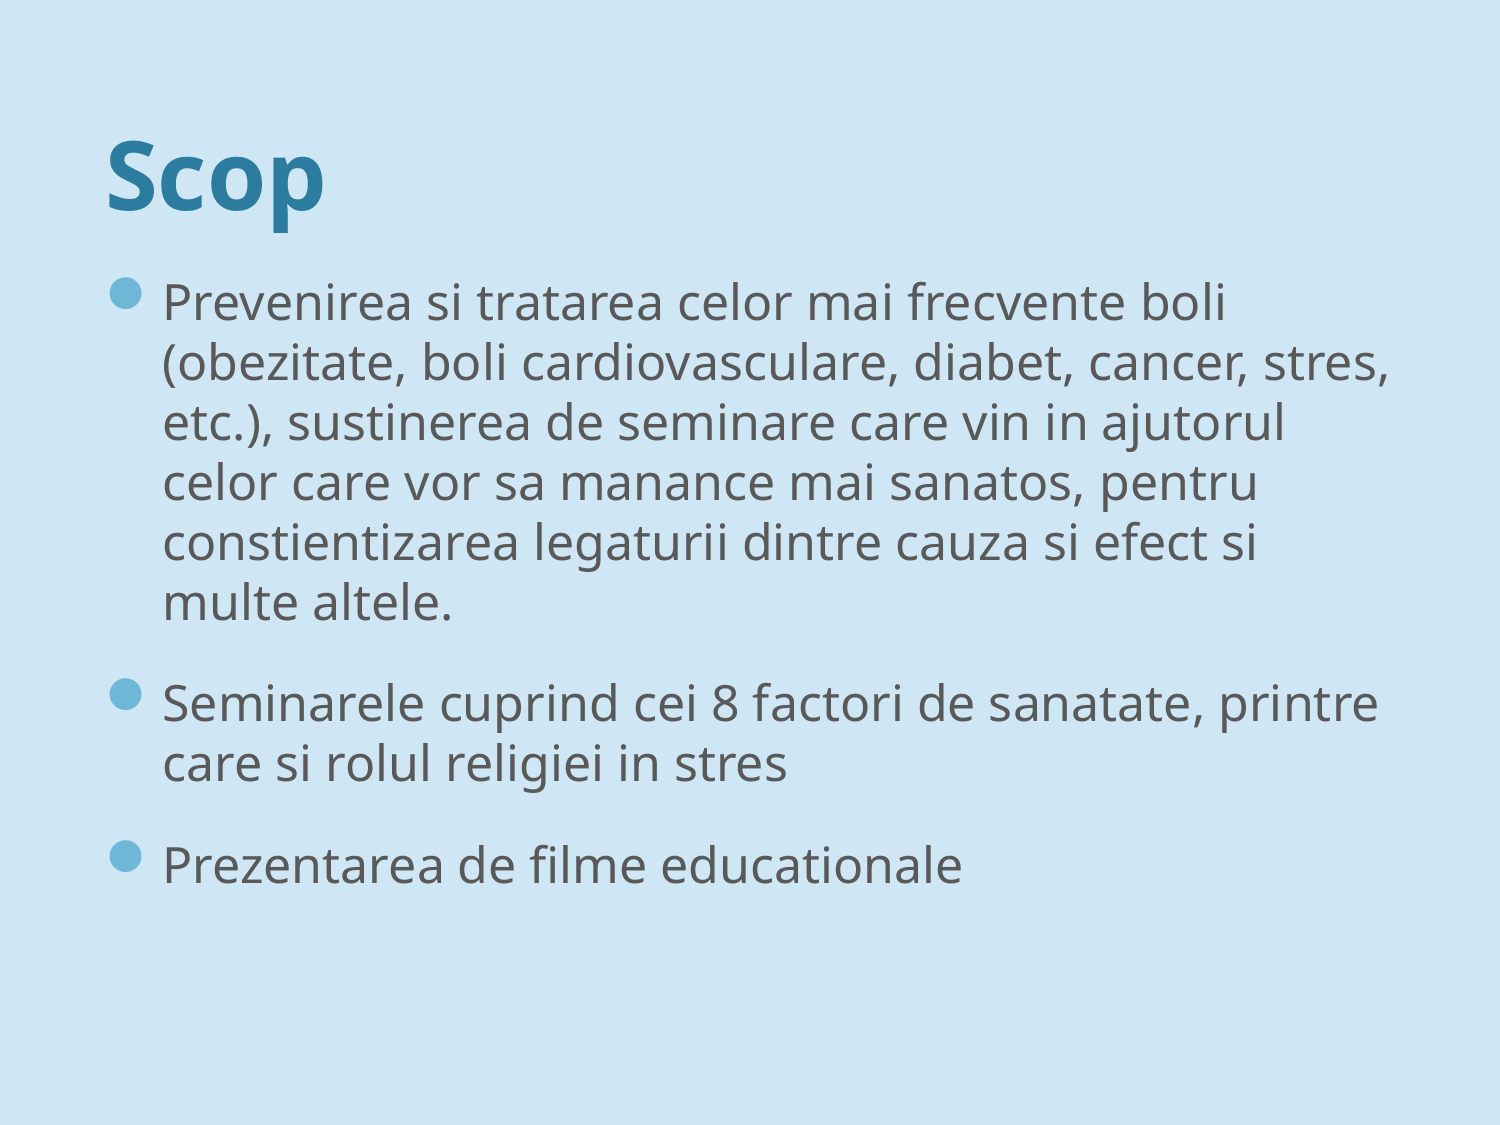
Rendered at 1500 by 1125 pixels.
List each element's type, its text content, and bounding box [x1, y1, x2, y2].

list Prevenirea si tratarea celor mai frecvente boli (obezitate, boli cardiovasculare, diabet, cancer, stres, etc.), sustinerea de seminare care vin in ajutorul celor care vor sa manance mai sanatos, pentru constientizarea legaturii dintre cauza si efect si multe altele. Seminarele cuprind cei 8 factori de sanatate, printre care si rolul religiei in stres Prezentarea de filme educationale [90, 262, 1410, 975]
title Scop [90, 17, 1410, 237]
